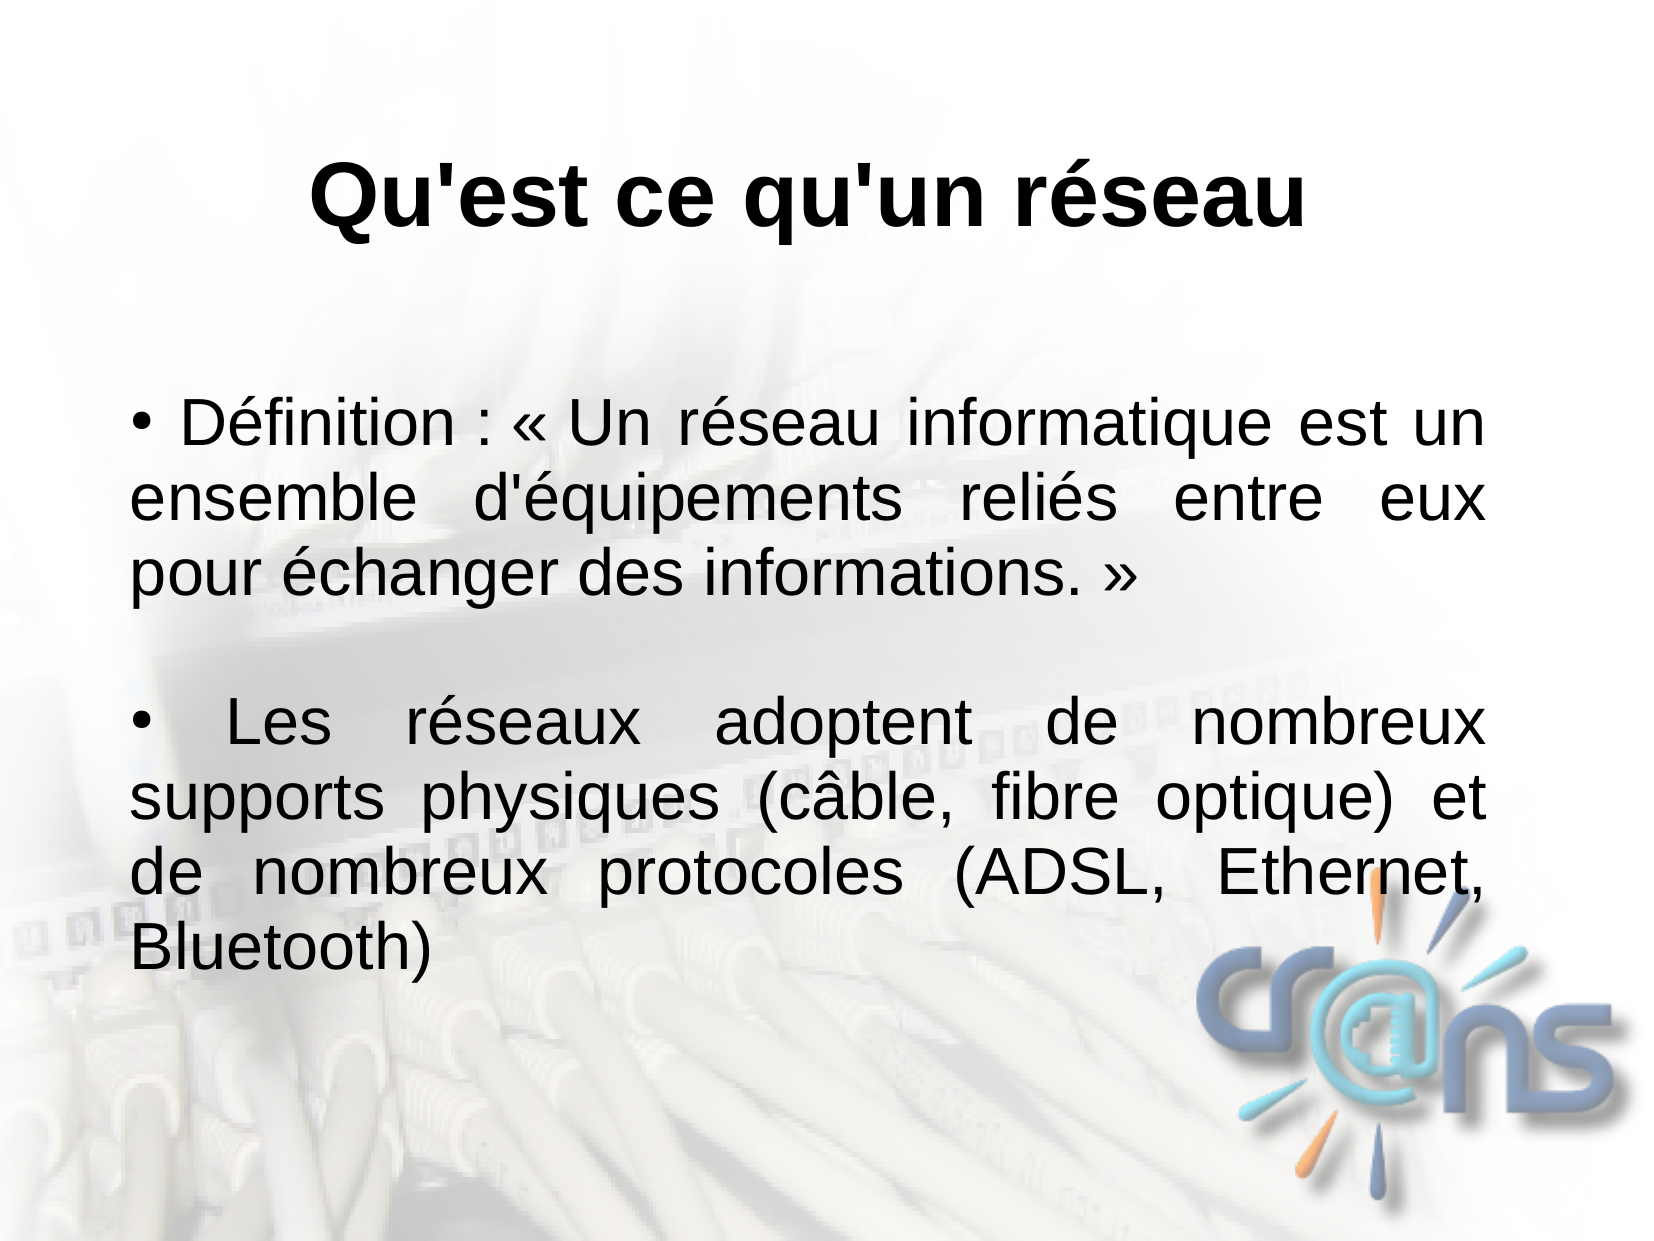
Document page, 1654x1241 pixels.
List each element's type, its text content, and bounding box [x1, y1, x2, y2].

subtitle Définition : « Un réseau informatique est un ensemble d'équipements reliés entre eux pour échanger des informations. » Les réseaux adoptent de nombreux supports physiques (câble, fibre optique) et de nombreux protocoles (ADSL, Ethernet, Bluetooth) [129, 324, 1489, 1045]
title Qu'est ce qu'un réseau [82, 90, 1536, 298]
picture [0, 0, 1654, 1241]
